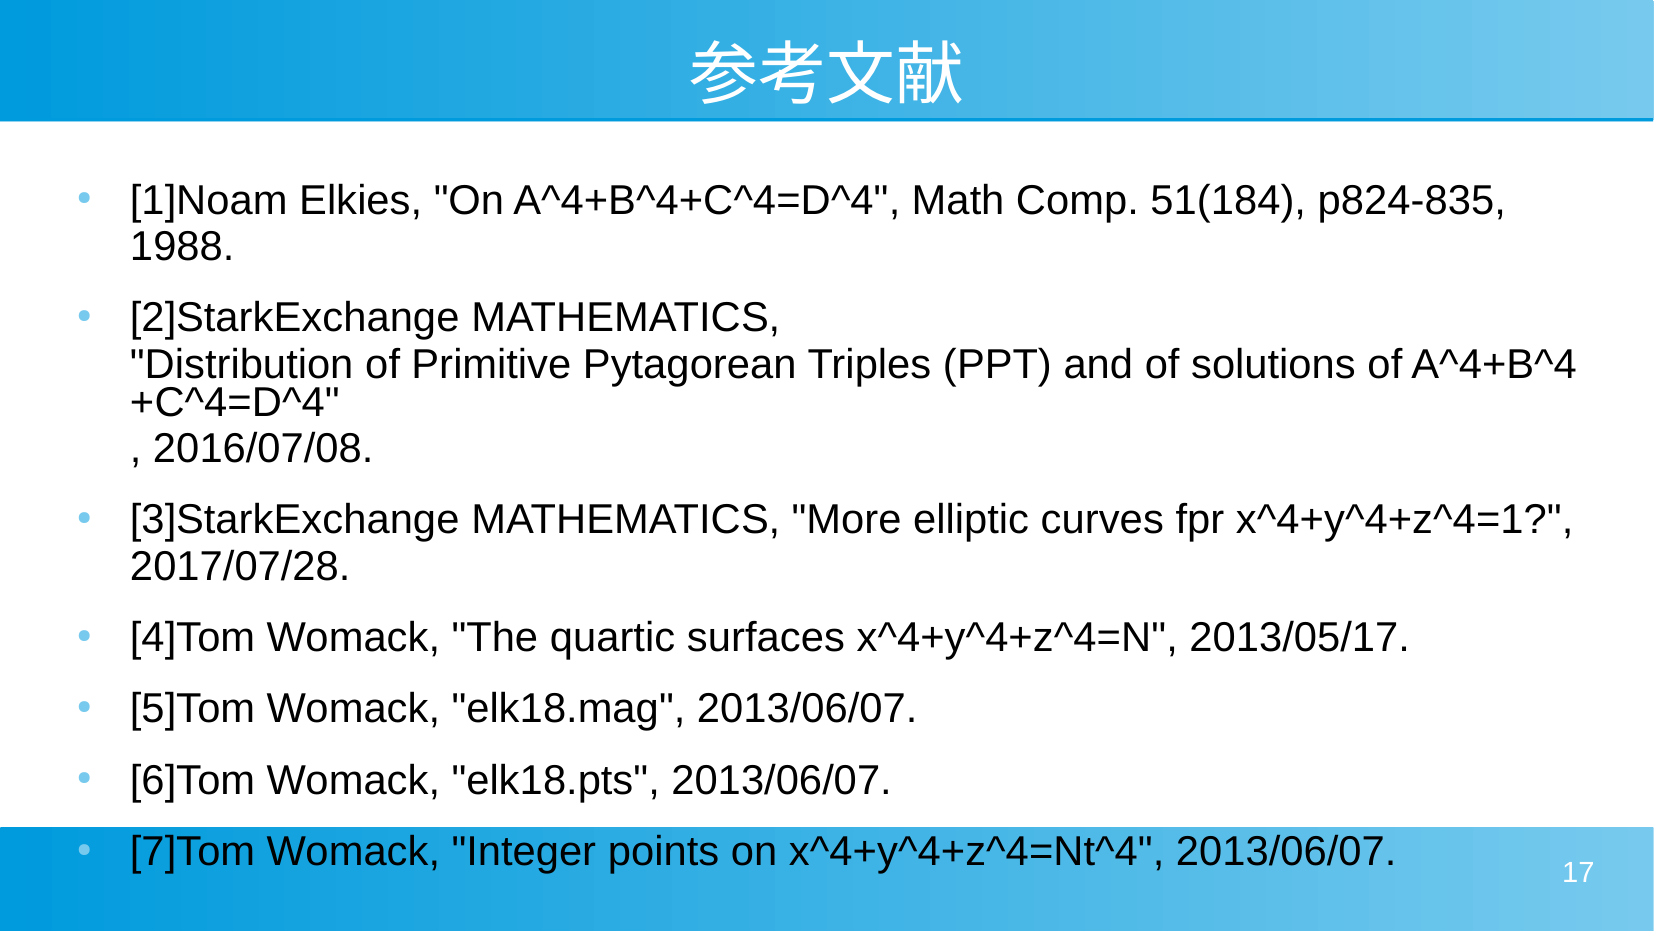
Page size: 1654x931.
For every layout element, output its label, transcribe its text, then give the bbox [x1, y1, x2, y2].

title 参考文献 [59, 29, 1595, 108]
list [1]Noam Elkies, "On A^4+B^4+C^4=D^4", Math Comp. 51(184), p824-835, 1988. [2]StarkExchange MATHEMATICS, "Distribution of Primitive Pytagorean Triples (PPT) and of solutions of A^4+B^4+C^4=D^4", 2016/07/08. [3]StarkExchange MATHEMATICS, "More elliptic curves fpr x^4+y^4+z^4=1?", 2017/07/28. [4]Tom Womack, "The quartic surfaces x^4+y^4+z^4=N", 2013/05/17. [5]Tom Womack, "elk18.mag", 2013/06/07. [6]Tom Womack, "elk18.pts", 2013/06/07. [7]Tom Womack, "Integer points on x^4+y^4+z^4=Nt^4", 2013/06/07. [59, 137, 1595, 798]
